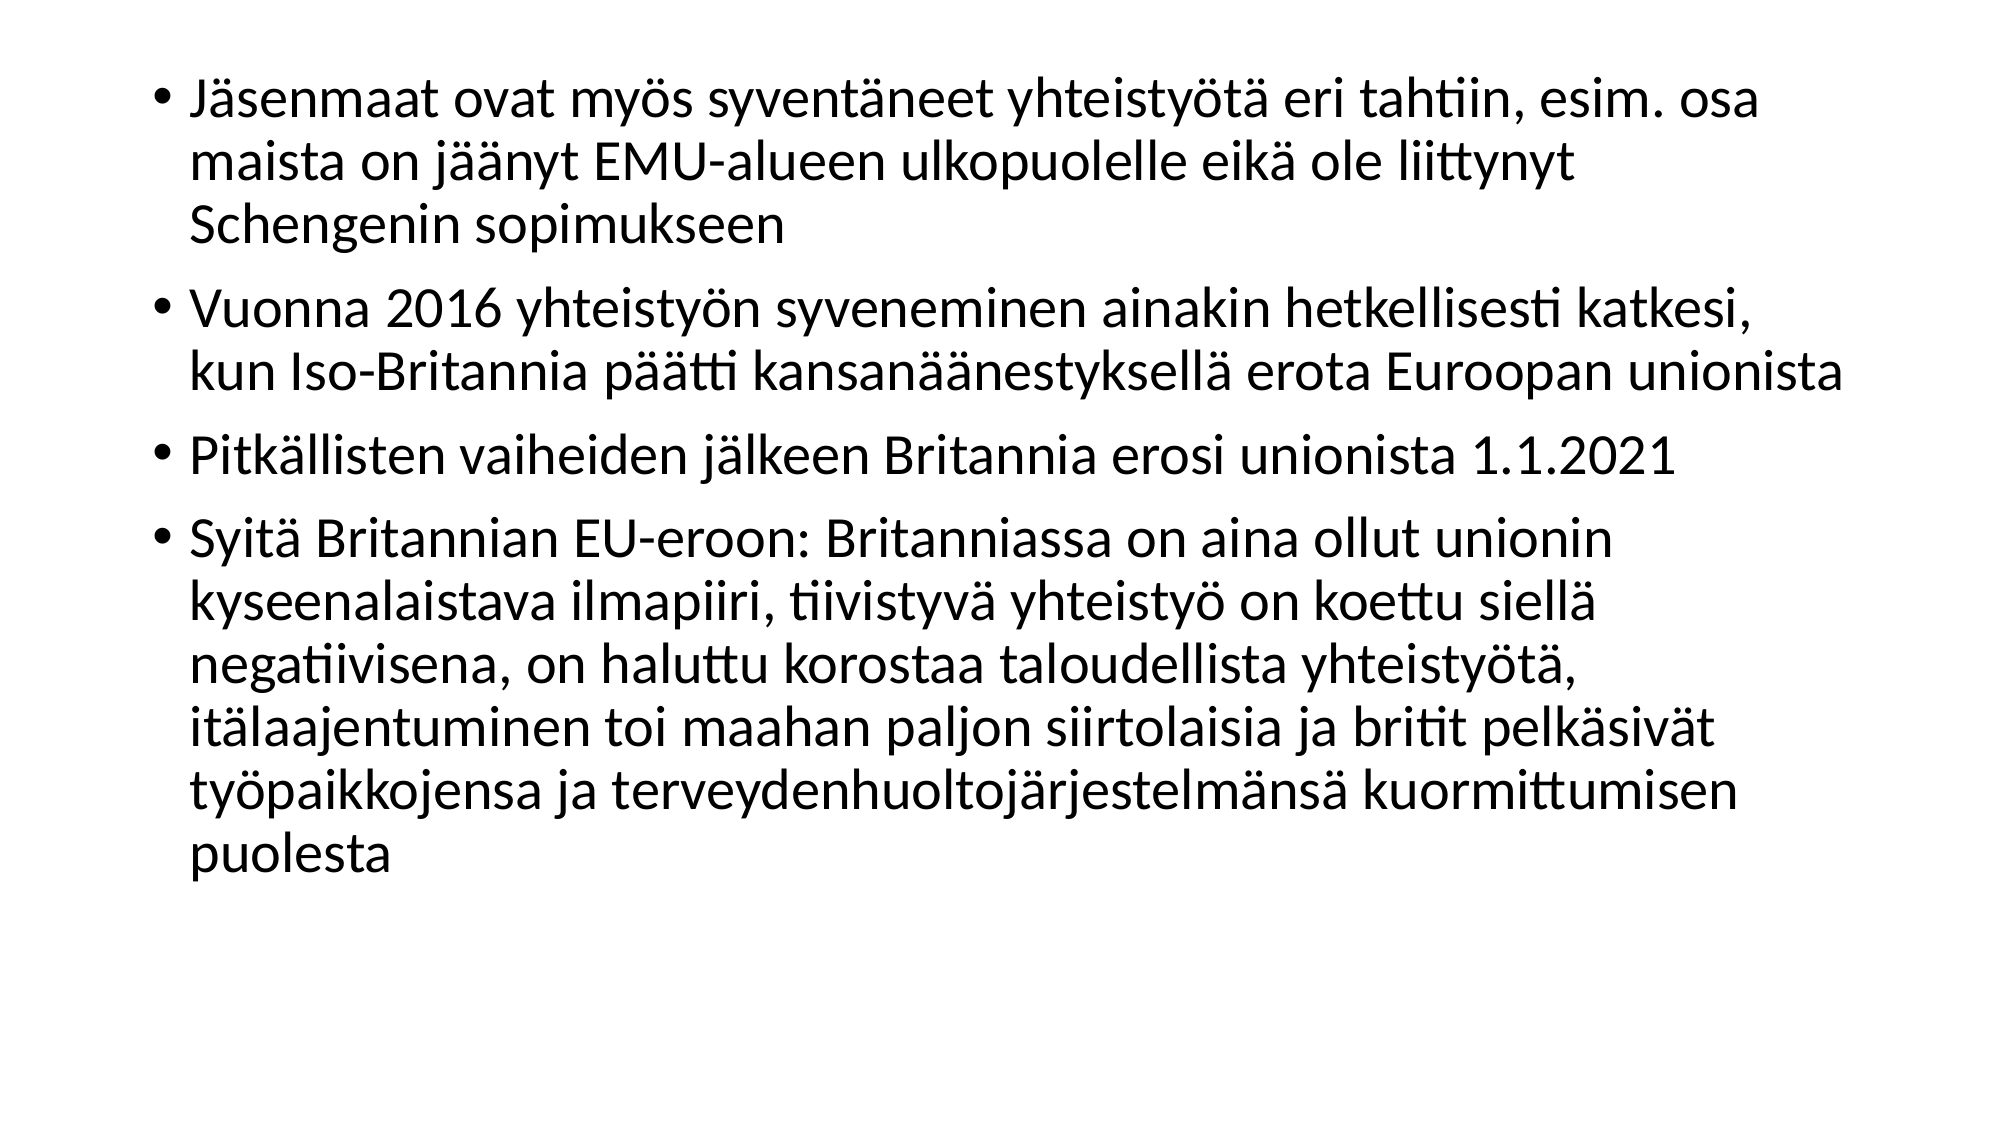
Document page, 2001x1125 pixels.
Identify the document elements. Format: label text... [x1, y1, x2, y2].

list Jäsenmaat ovat myös syventäneet yhteistyötä eri tahtiin, esim. osa maista on jäänyt EMU-alueen ulkopuolelle eikä ole liittynyt Schengenin sopimukseen Vuonna 2016 yhteistyön syveneminen ainakin hetkellisesti katkesi, kun Iso-Britannia päätti kansanäänestyksellä erota Euroopan unionista Pitkällisten vaiheiden jälkeen Britannia erosi unionista 1.1.2021 Syitä Britannian EU-eroon: Britanniassa on aina ollut unionin kyseenalaistava ilmapiiri, tiivistyvä yhteistyö on koettu siellä negatiivisena, on haluttu korostaa taloudellista yhteistyötä, itälaajentuminen toi maahan paljon siirtolaisia ja britit pelkäsivät työpaikkojensa ja terveydenhuoltojärjestelmänsä kuormittumisen puolesta [137, 59, 1863, 1014]
